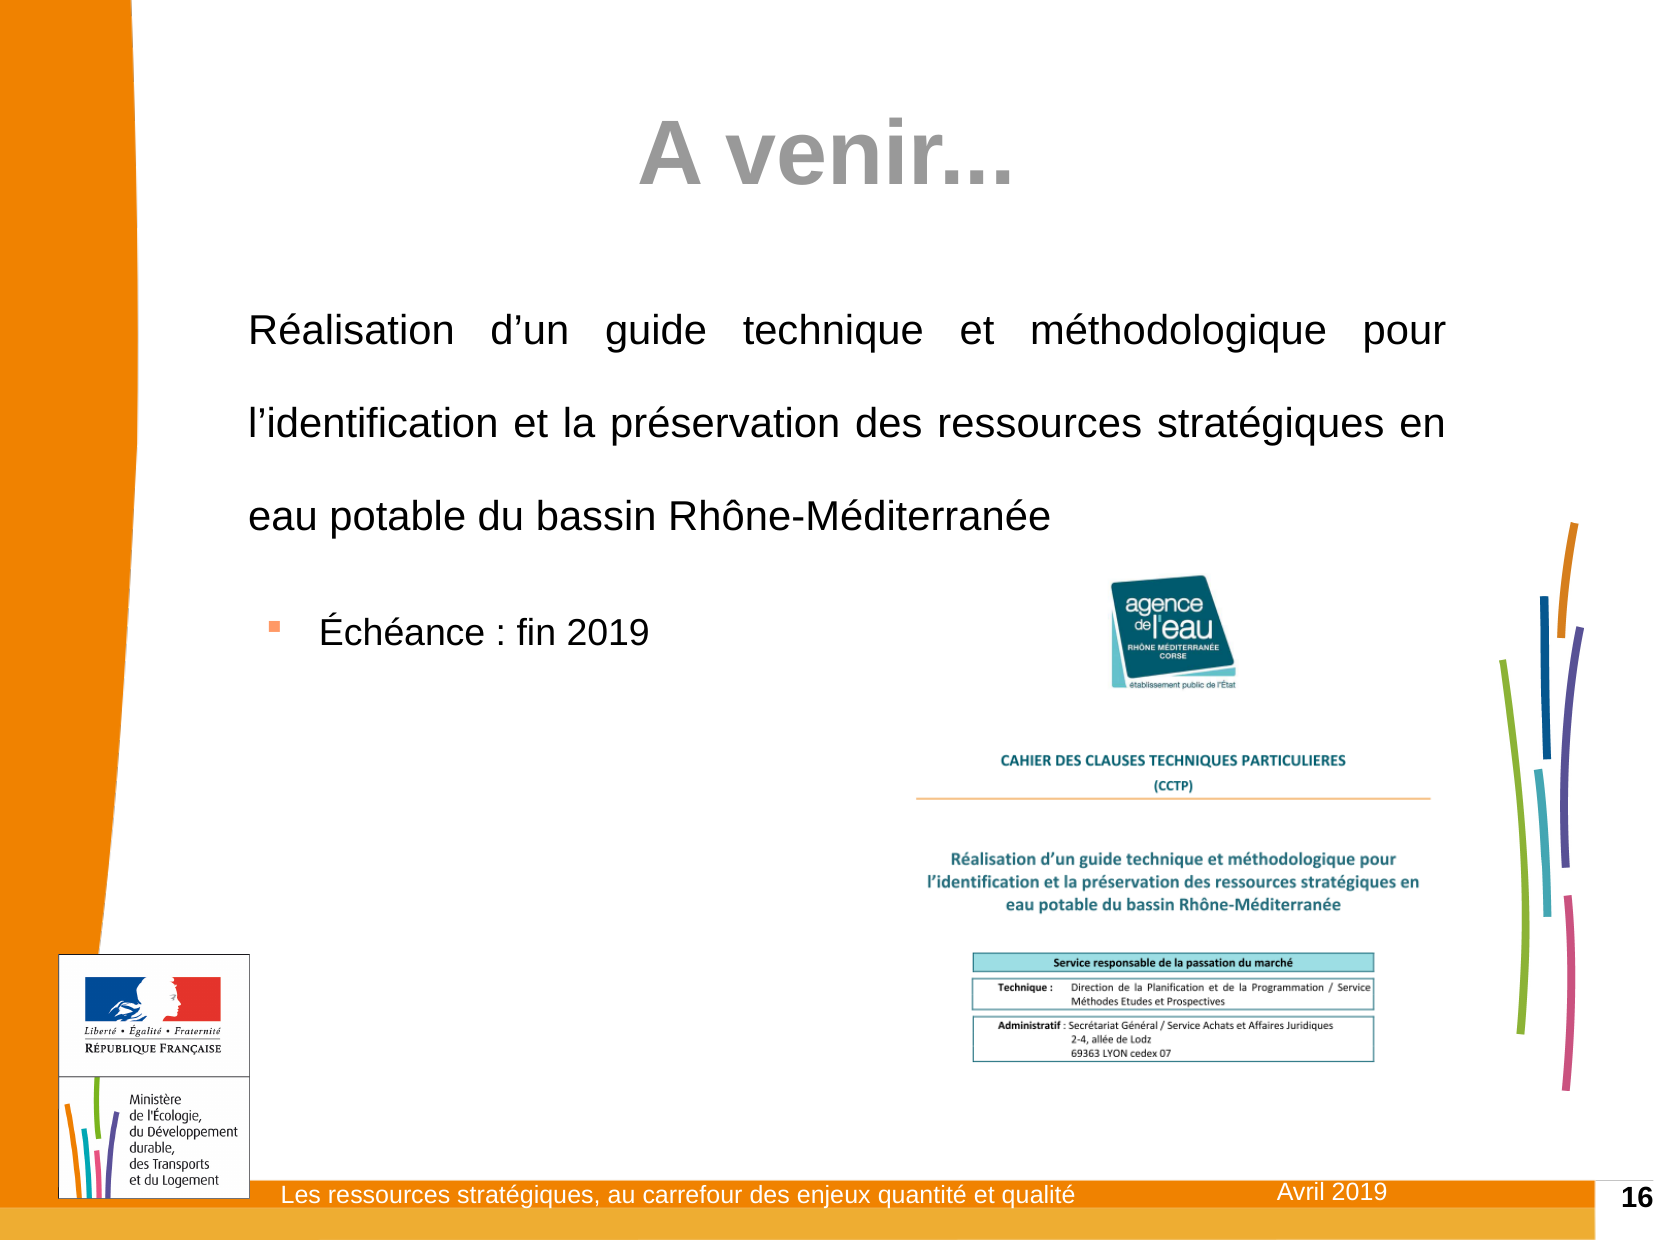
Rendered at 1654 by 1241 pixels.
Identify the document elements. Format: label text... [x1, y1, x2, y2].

list Réalisation d’un guide technique et méthodologique pour l’identification et la préservation des ressources stratégiques en eau potable du bassin Rhône-Méditerranée Échéance : fin 2019 [177, 260, 1447, 709]
title A venir... [82, 49, 1571, 257]
picture [0, 0, 1654, 1240]
